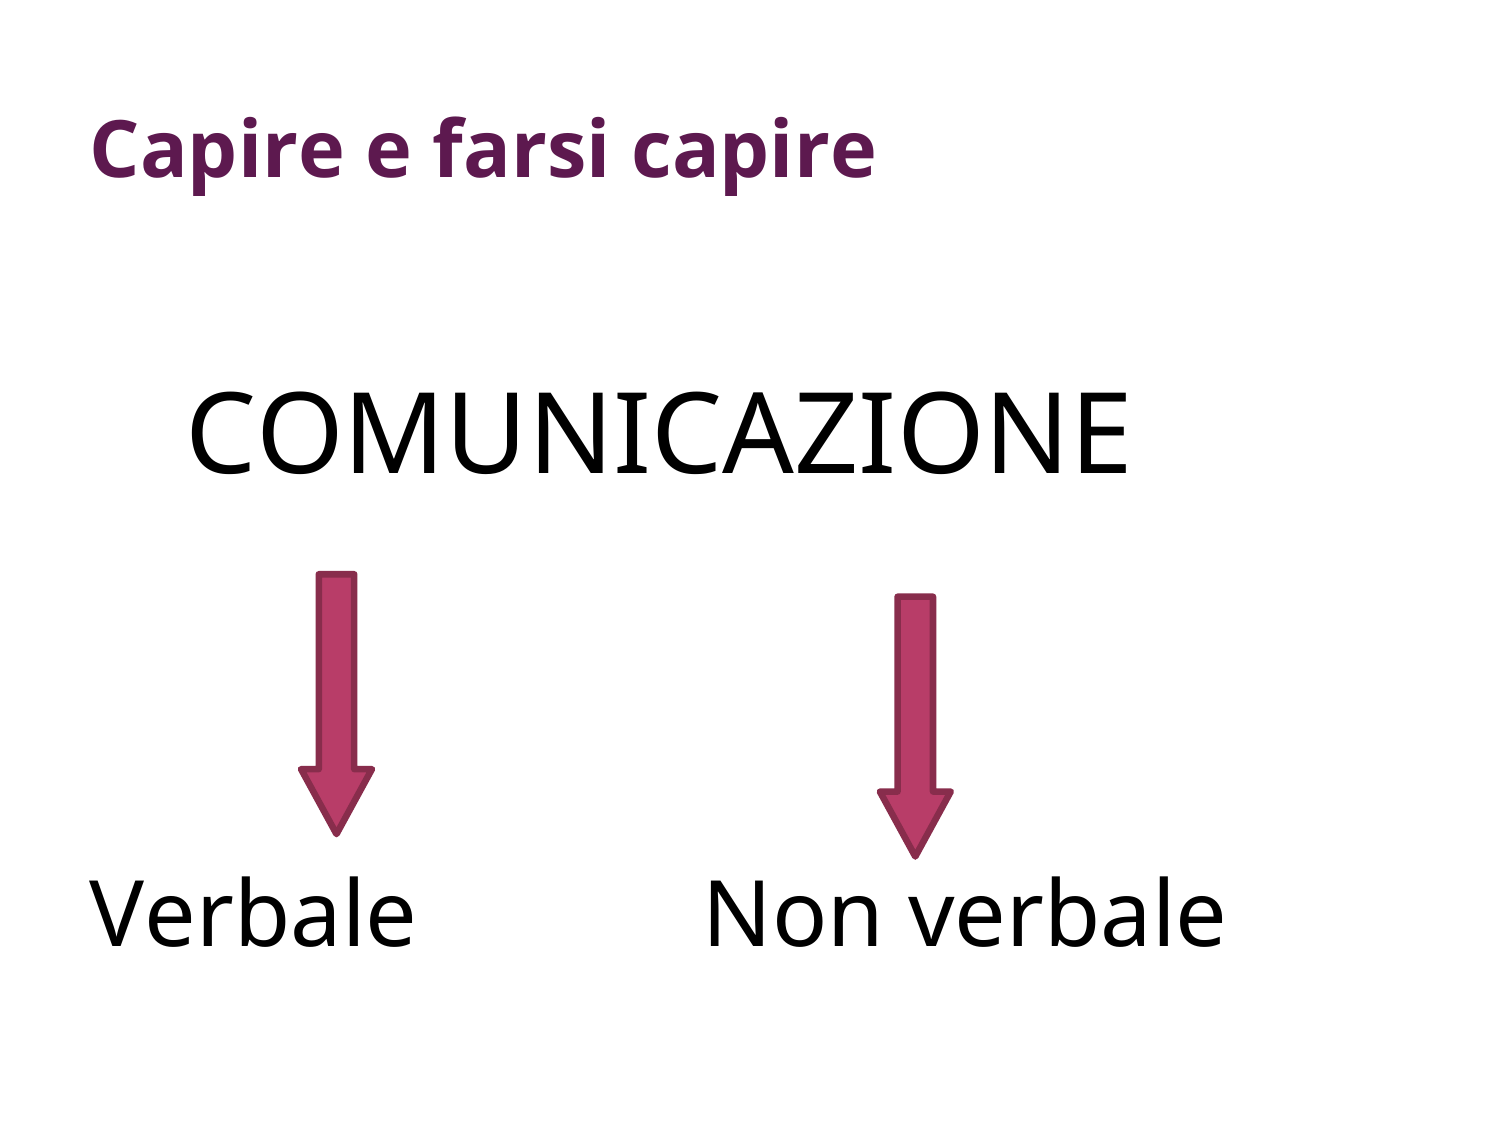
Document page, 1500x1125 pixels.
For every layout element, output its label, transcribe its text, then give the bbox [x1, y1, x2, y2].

text_box [879, 596, 951, 857]
text_box [301, 574, 372, 835]
list COMUNICAZIONE Verbale Non verbale [75, 264, 1263, 1059]
title Capire e farsi capire [75, 52, 1263, 240]
